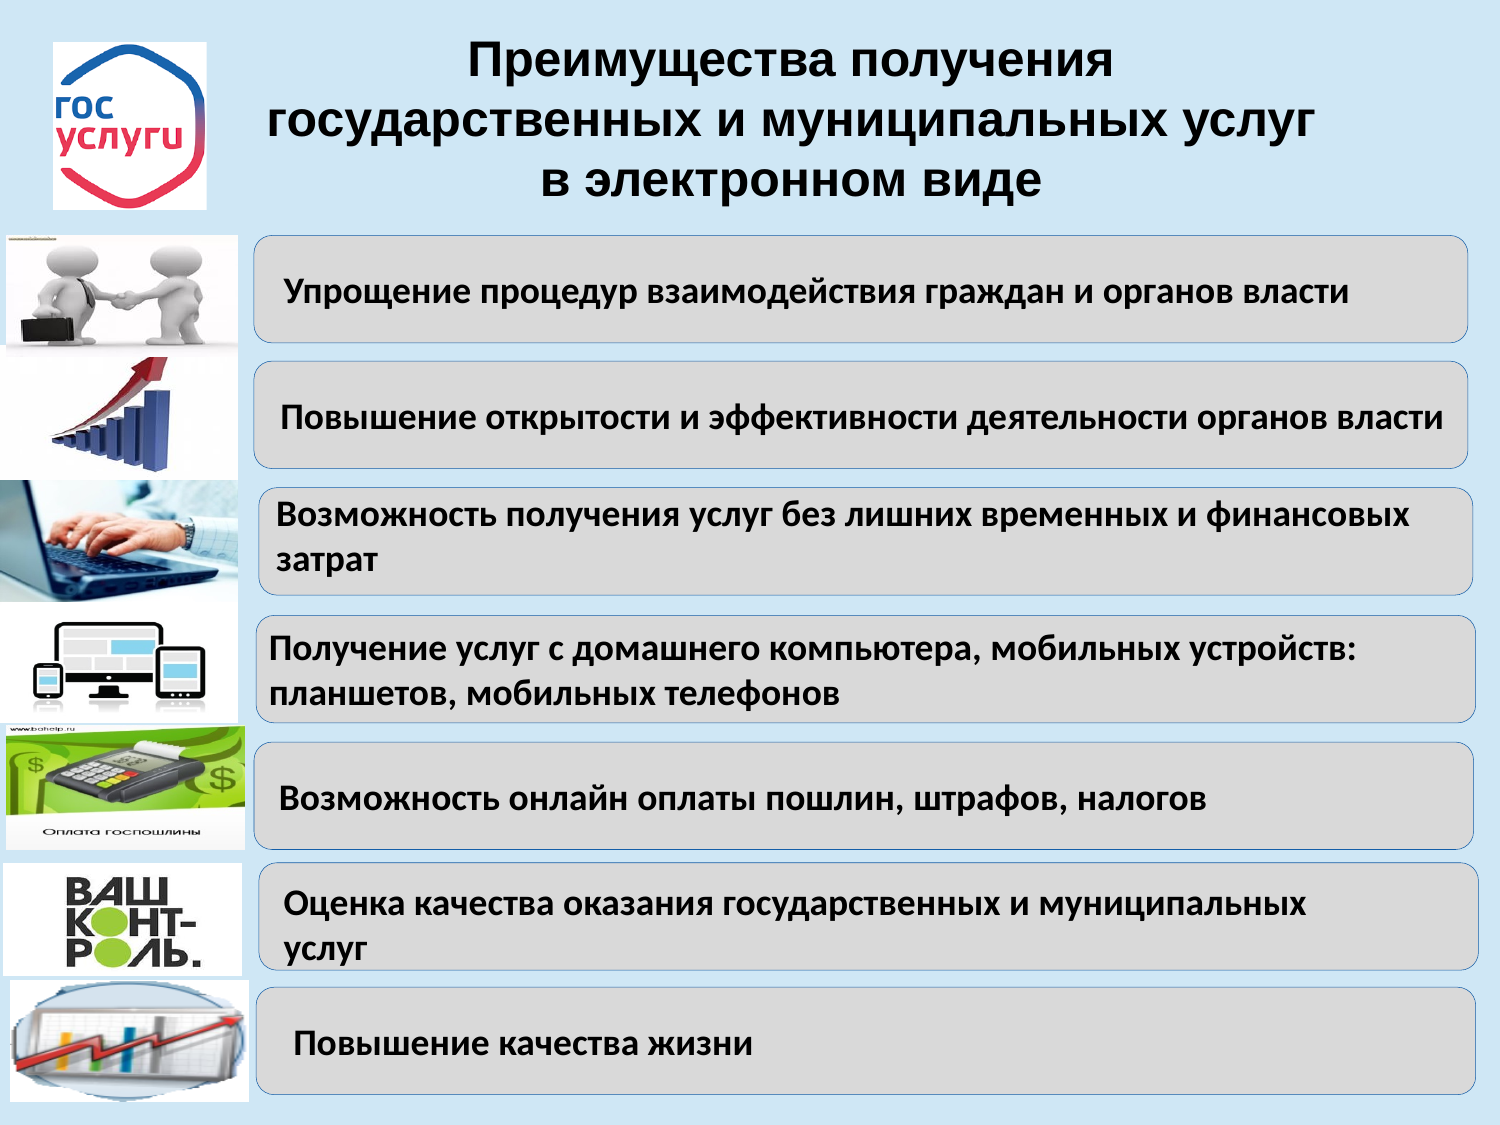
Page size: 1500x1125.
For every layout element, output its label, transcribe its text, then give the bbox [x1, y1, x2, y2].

text_box Повышение открытости и эффективности деятельности органов власти [265, 384, 1500, 445]
picture [53, 42, 207, 210]
picture [6, 725, 245, 850]
text_box Возможность получения услуг без лишних временных и финансовых затрат [261, 481, 1466, 587]
text_box [261, 491, 1473, 596]
picture [0, 235, 238, 723]
text_box Повышение качества жизни [278, 1010, 1408, 1071]
text_box [253, 235, 1468, 343]
text_box [253, 742, 1474, 850]
text_box Оценка качества оказания государственных и муниципальных услуг [268, 870, 1415, 976]
picture [10, 980, 249, 1102]
text_box [258, 862, 1479, 971]
text_box Упрощение процедур взаимодействия граждан и органов власти [268, 258, 1406, 319]
text_box Получение услуг с домашнего компьютера, мобильных устройств: планшетов, мобильных телефонов [253, 615, 1500, 721]
text_box [253, 361, 1468, 469]
text_box Преимущества получения государственных и муниципальных услуг в электронном виде [242, 19, 1341, 214]
text_box [256, 987, 1476, 1095]
picture [3, 863, 242, 976]
text_box Возможность онлайн оплаты пошлин, штрафов, налогов [264, 765, 1411, 826]
